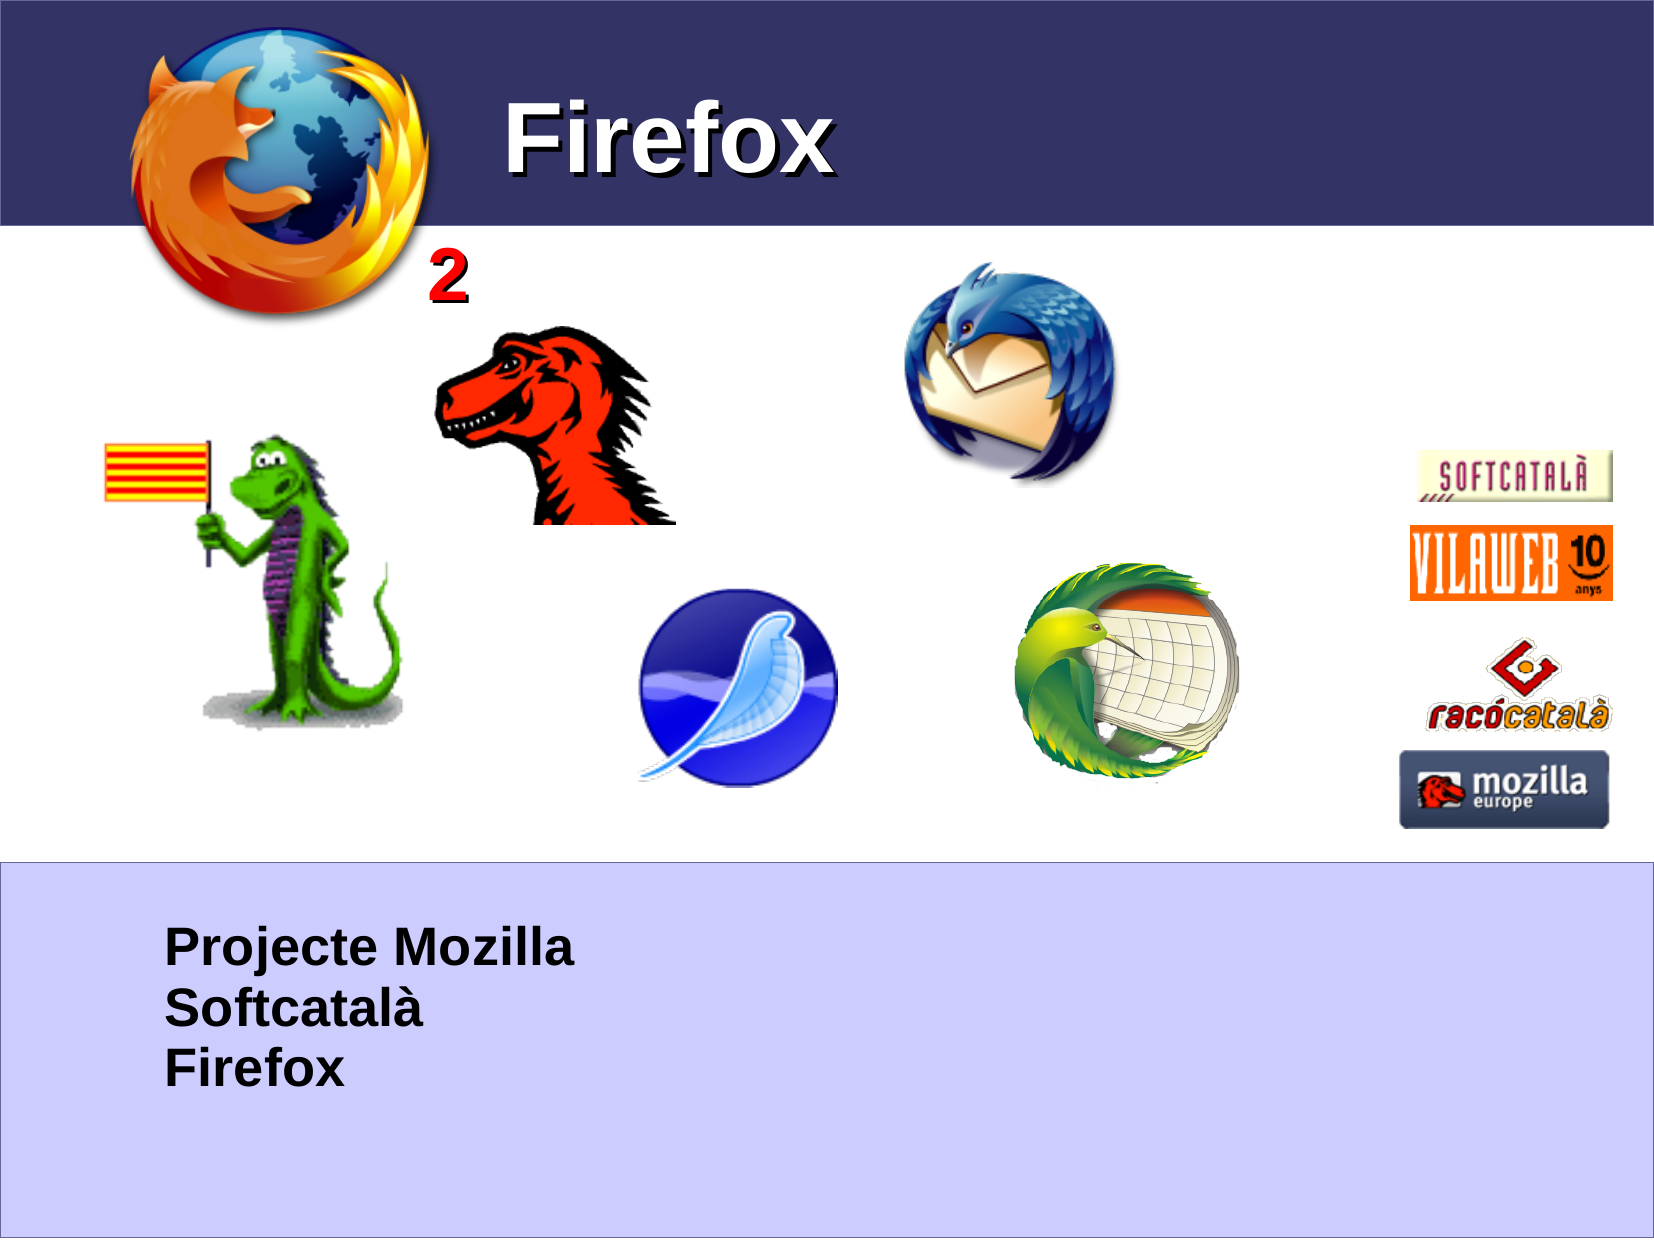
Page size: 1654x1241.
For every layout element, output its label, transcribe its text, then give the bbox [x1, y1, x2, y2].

text_box Projecte Mozilla Softcatalà Firefox [150, 909, 938, 1163]
picture [1012, 562, 1249, 788]
picture [637, 587, 838, 788]
picture [1417, 450, 1613, 502]
picture [96, 432, 413, 751]
picture [112, 3, 451, 338]
text_box 2 [412, 225, 526, 338]
picture [1387, 750, 1622, 829]
text_box [0, 862, 1654, 1238]
text_box Firefox [487, 75, 938, 202]
picture [900, 262, 1126, 488]
picture [434, 326, 676, 526]
text_box [0, 0, 1654, 226]
picture [1410, 525, 1613, 601]
picture [1425, 637, 1613, 732]
